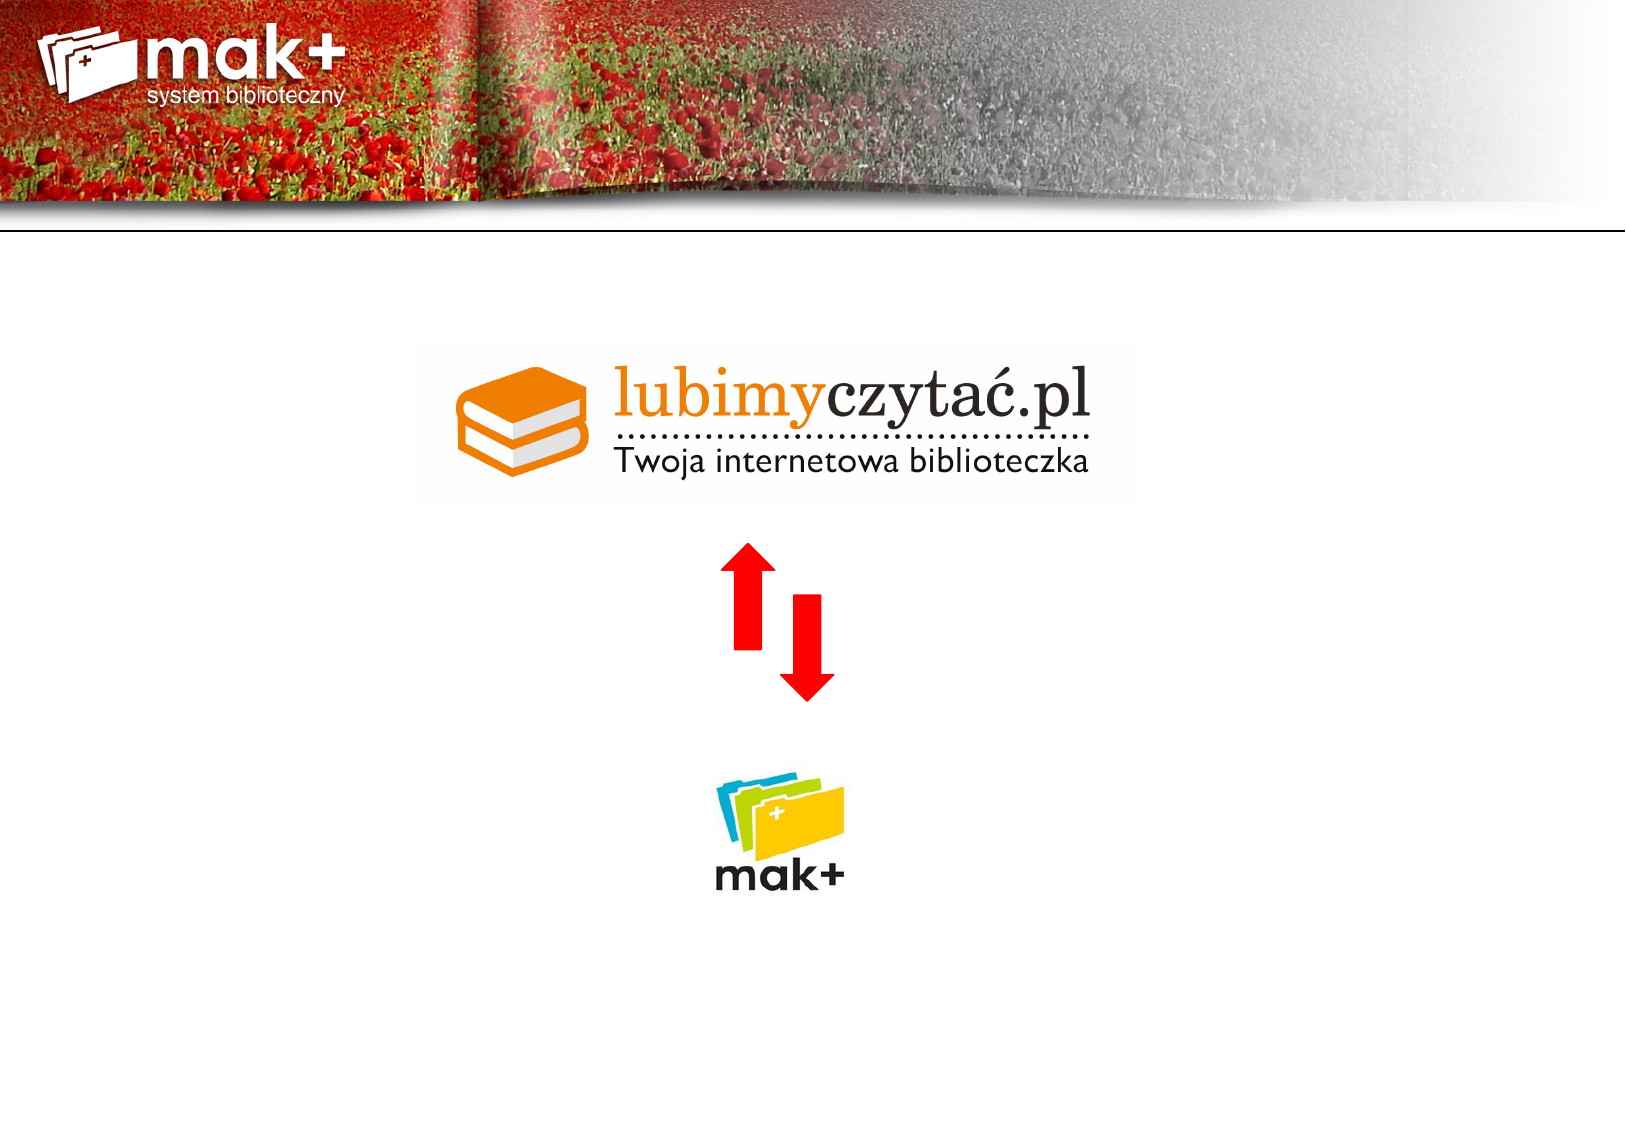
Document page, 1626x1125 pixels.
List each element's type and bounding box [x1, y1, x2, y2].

picture [684, 746, 873, 920]
text_box [721, 543, 775, 650]
picture [414, 337, 1137, 509]
picture [0, 0, 1625, 231]
text_box [780, 595, 834, 702]
